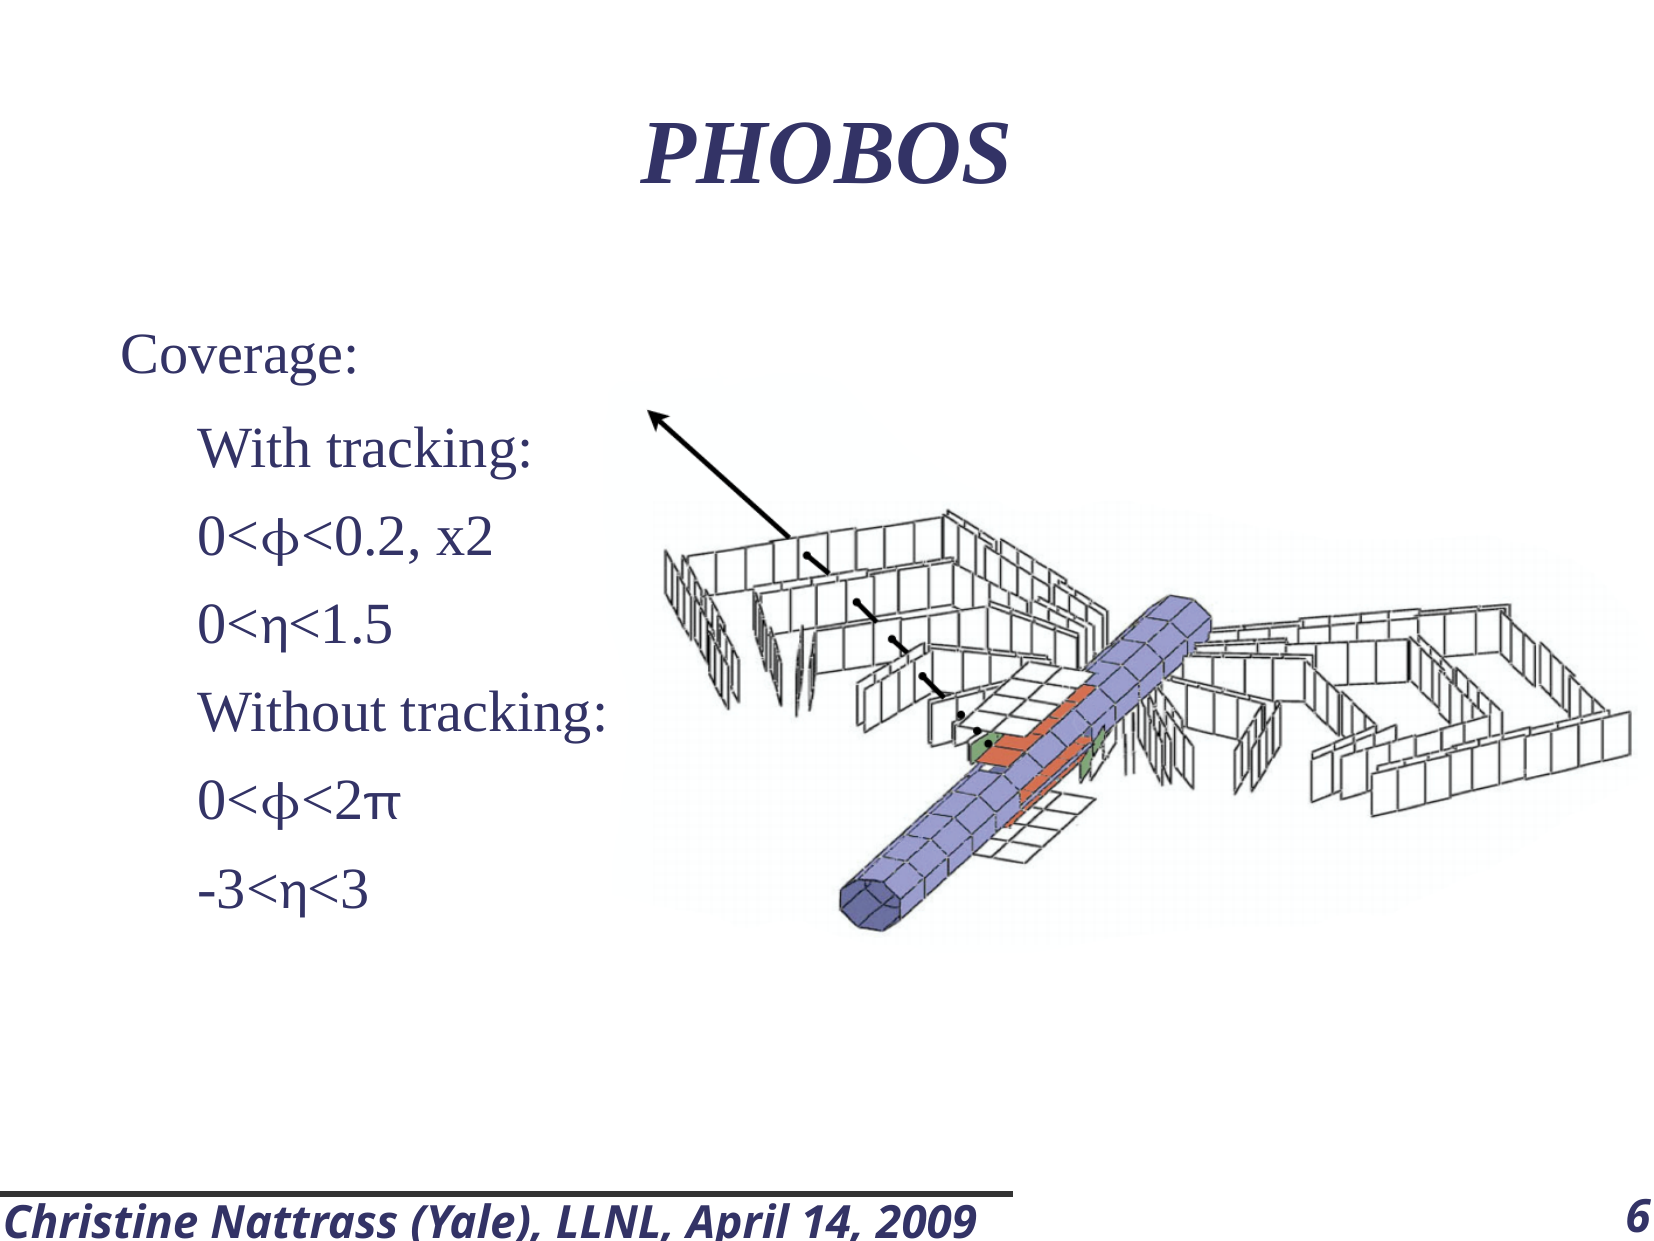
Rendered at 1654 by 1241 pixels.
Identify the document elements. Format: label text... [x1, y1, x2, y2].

list Coverage: With tracking: 0<<0.2, x2 0<<1.5 Without tracking: 0<<2 -3<<3 [102, 321, 638, 1052]
picture [638, 368, 1654, 953]
title PHOBOS [82, 49, 1571, 257]
